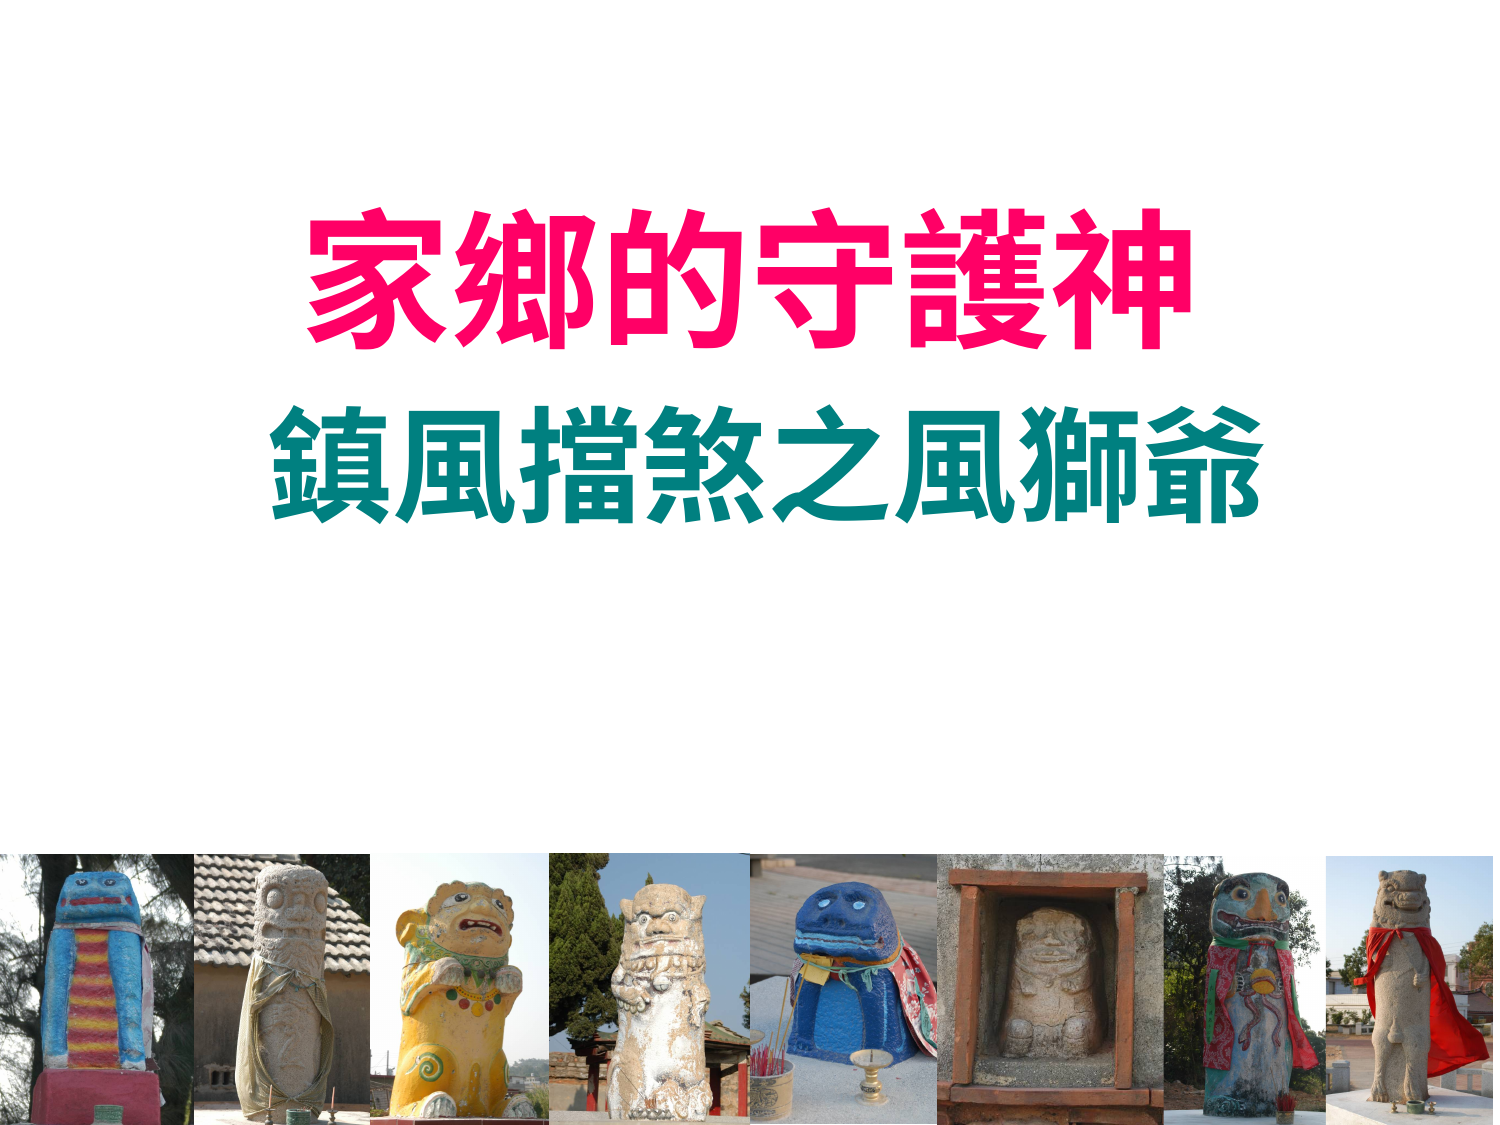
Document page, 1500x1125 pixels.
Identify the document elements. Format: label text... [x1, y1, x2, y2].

picture [0, 853, 1493, 1125]
title 家鄉的守護神 [112, 155, 1388, 398]
subtitle 鎮風擋煞之風獅爺 [242, 397, 1293, 587]
